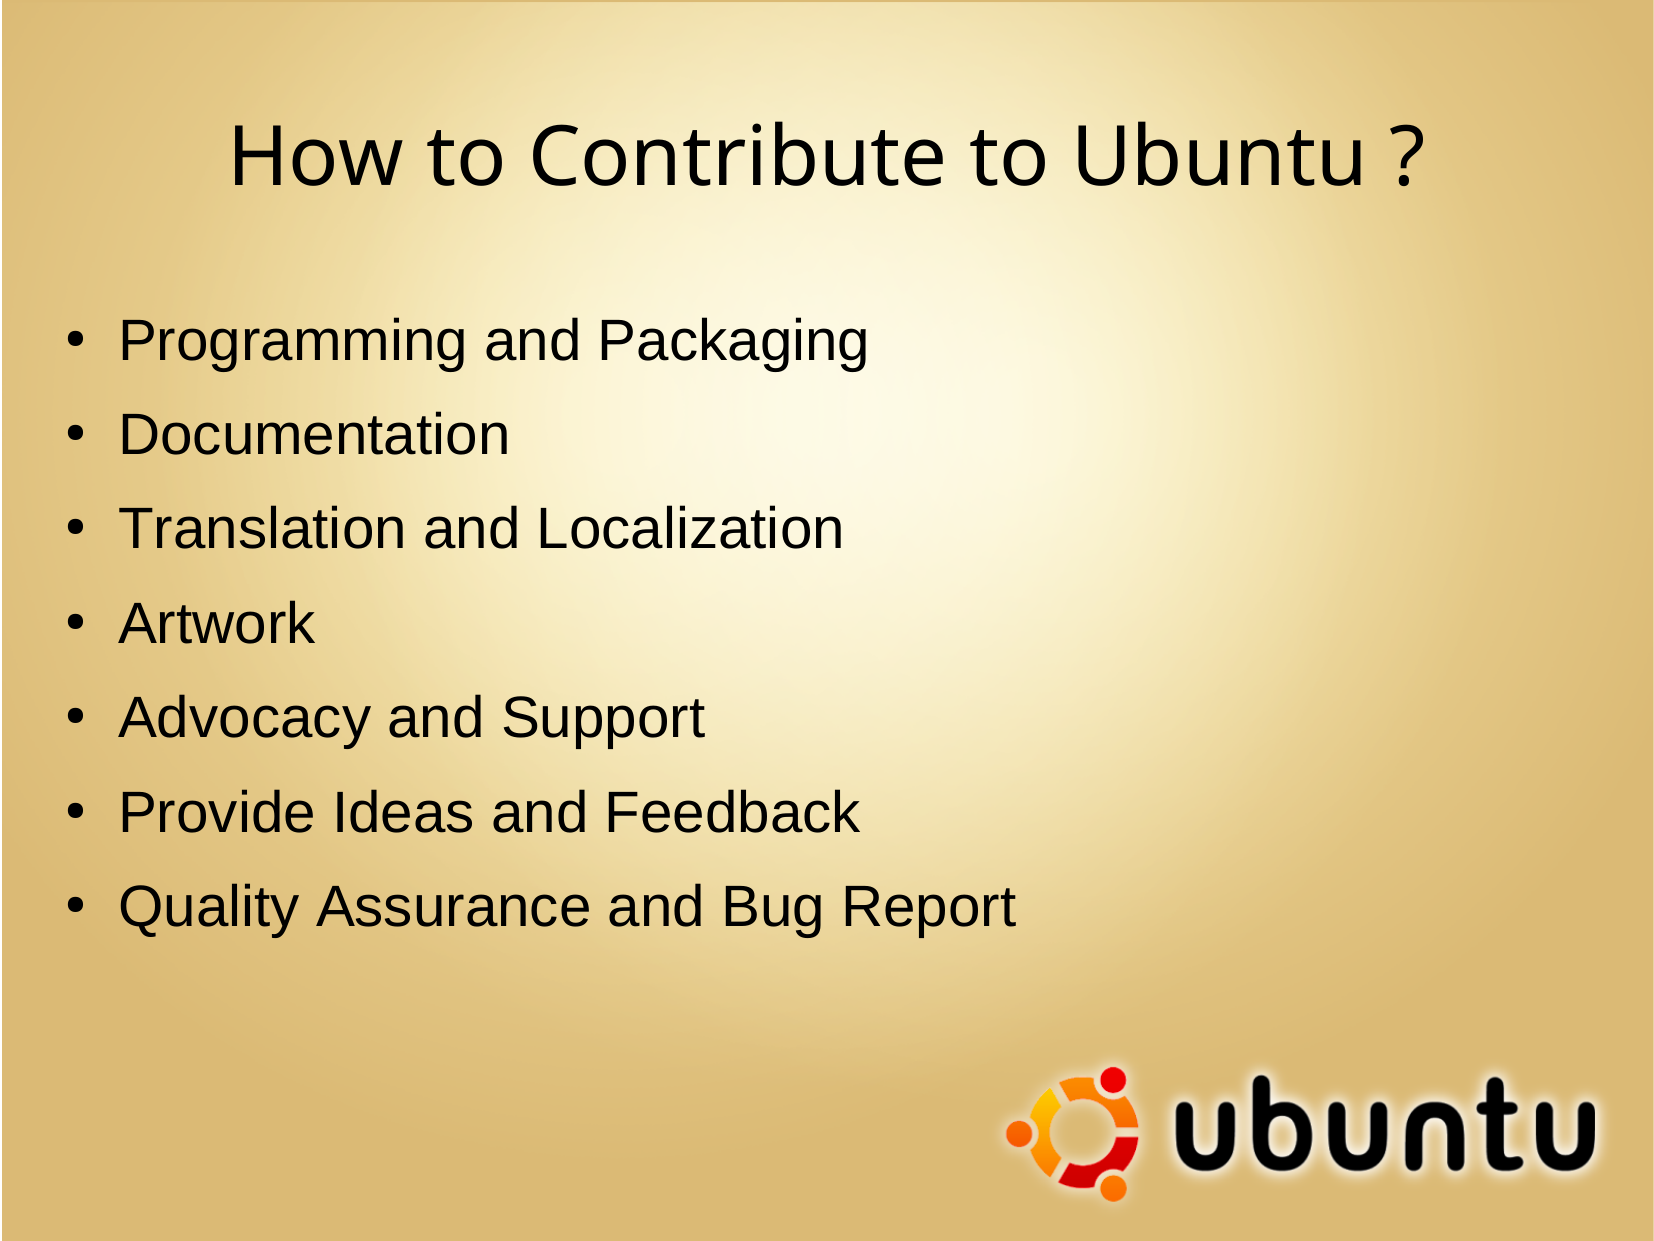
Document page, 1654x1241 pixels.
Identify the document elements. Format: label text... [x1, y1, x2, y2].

picture [2, 0, 1654, 1241]
title How to Contribute to Ubuntu ? [82, 49, 1571, 257]
list Programming and Packaging Documentation Translation and Localization Artwork Advocacy and Support Provide Ideas and Feedback Quality Assurance and Bug Report [29, 307, 1548, 992]
